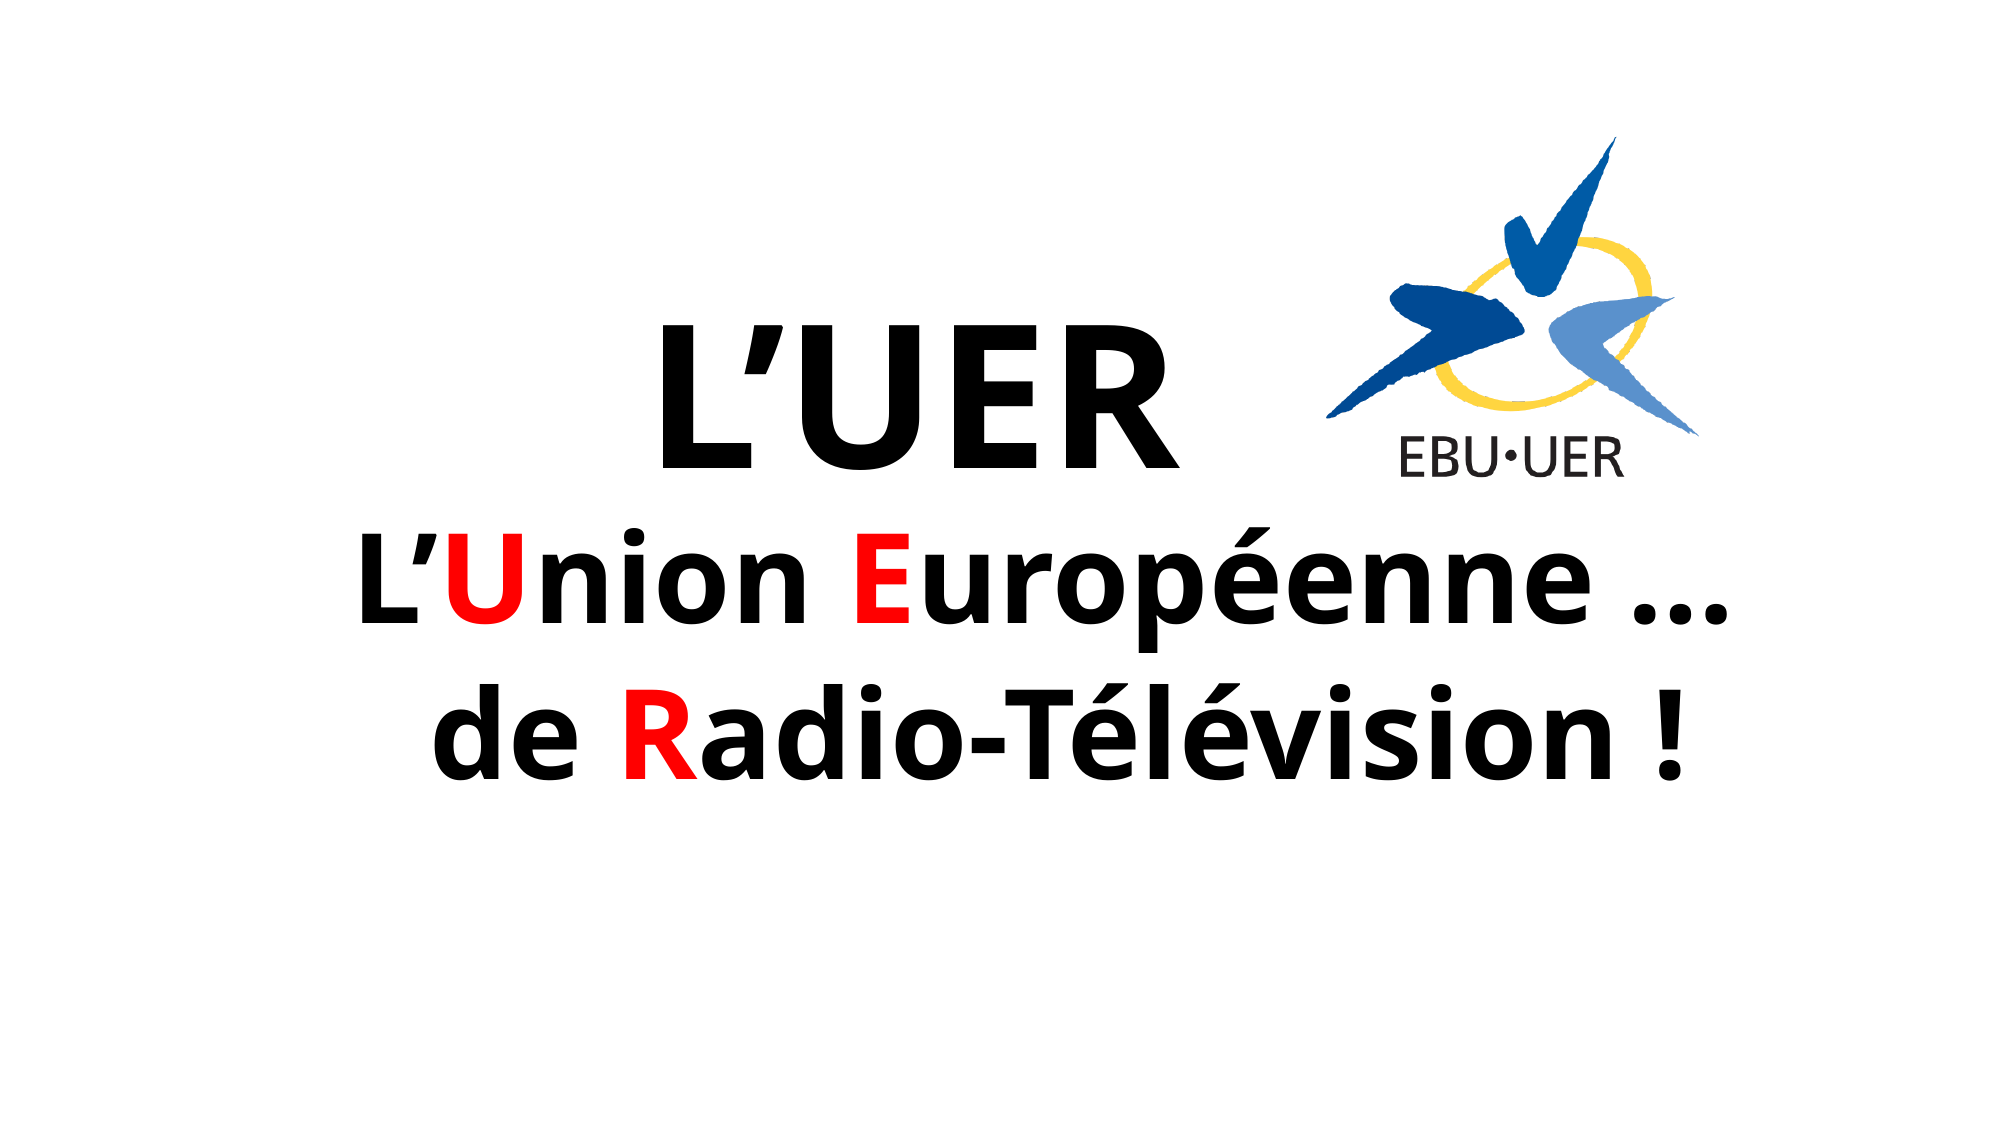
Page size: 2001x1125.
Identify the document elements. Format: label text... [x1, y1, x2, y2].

title L’UER [366, 288, 1321, 481]
subtitle L’Union Européenne … de Radio-Télévision ! [192, 508, 1927, 780]
picture [1321, 132, 1703, 481]
